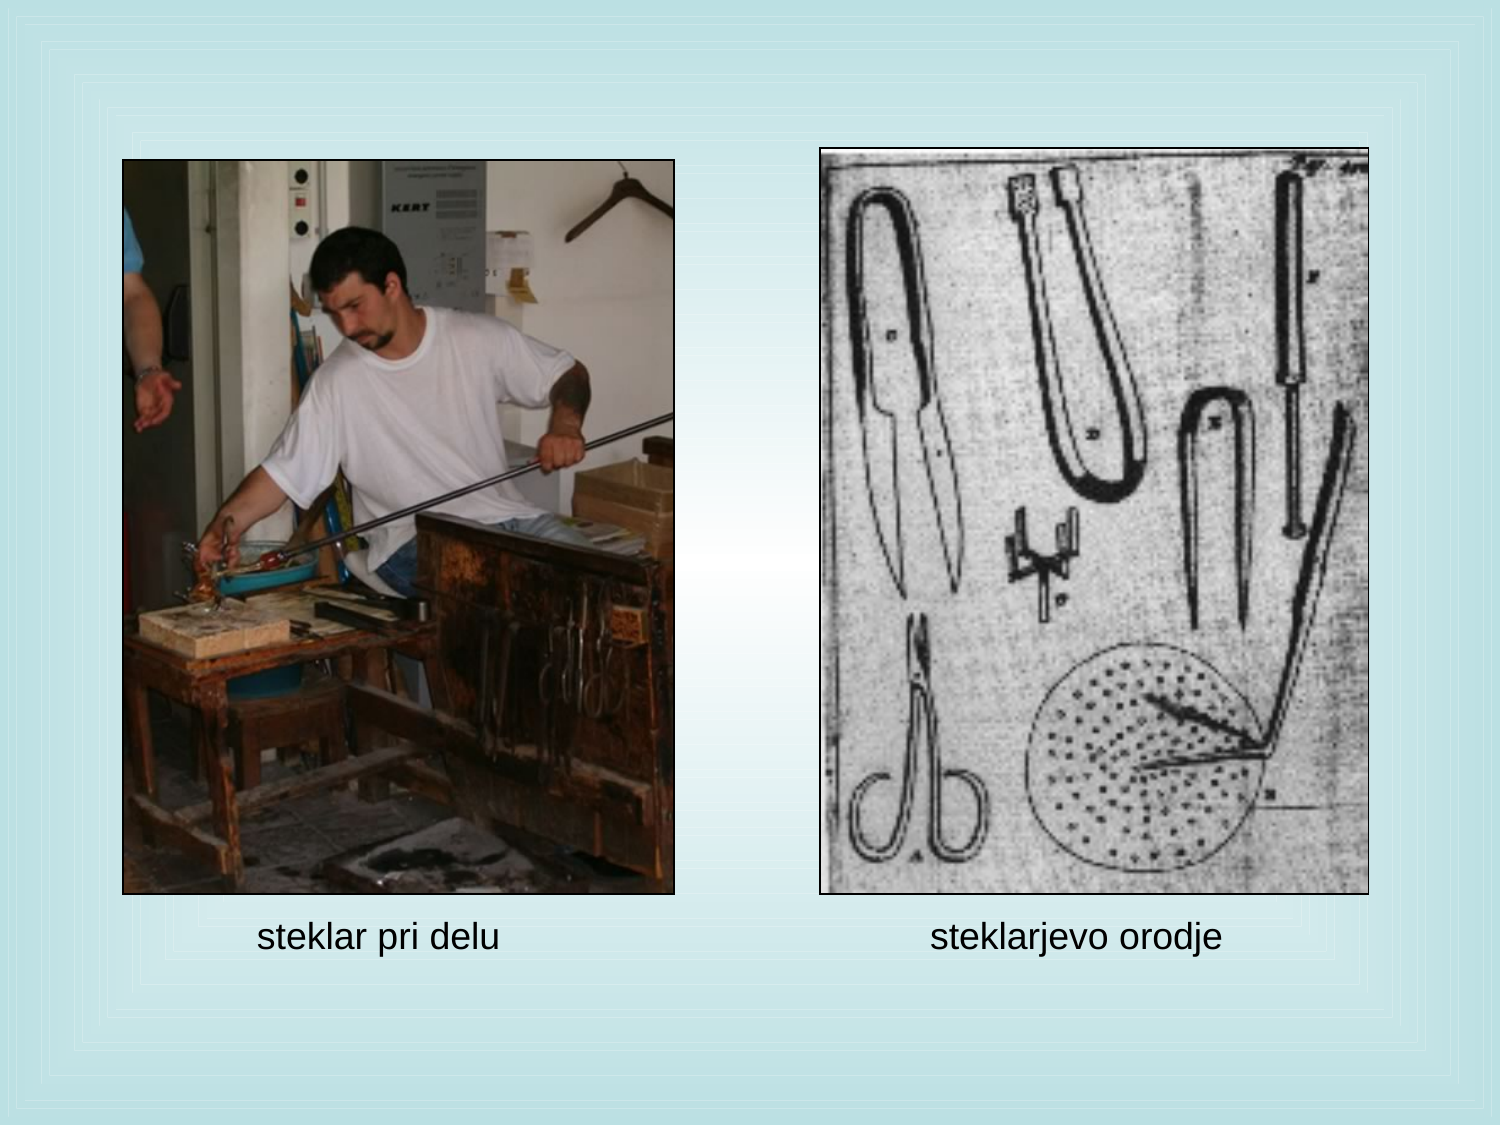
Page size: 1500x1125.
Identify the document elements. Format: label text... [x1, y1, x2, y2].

text_box steklar pri delu [242, 904, 538, 965]
picture [123, 160, 674, 894]
picture [820, 148, 1368, 894]
text_box steklarjevo orodje [915, 904, 1270, 965]
